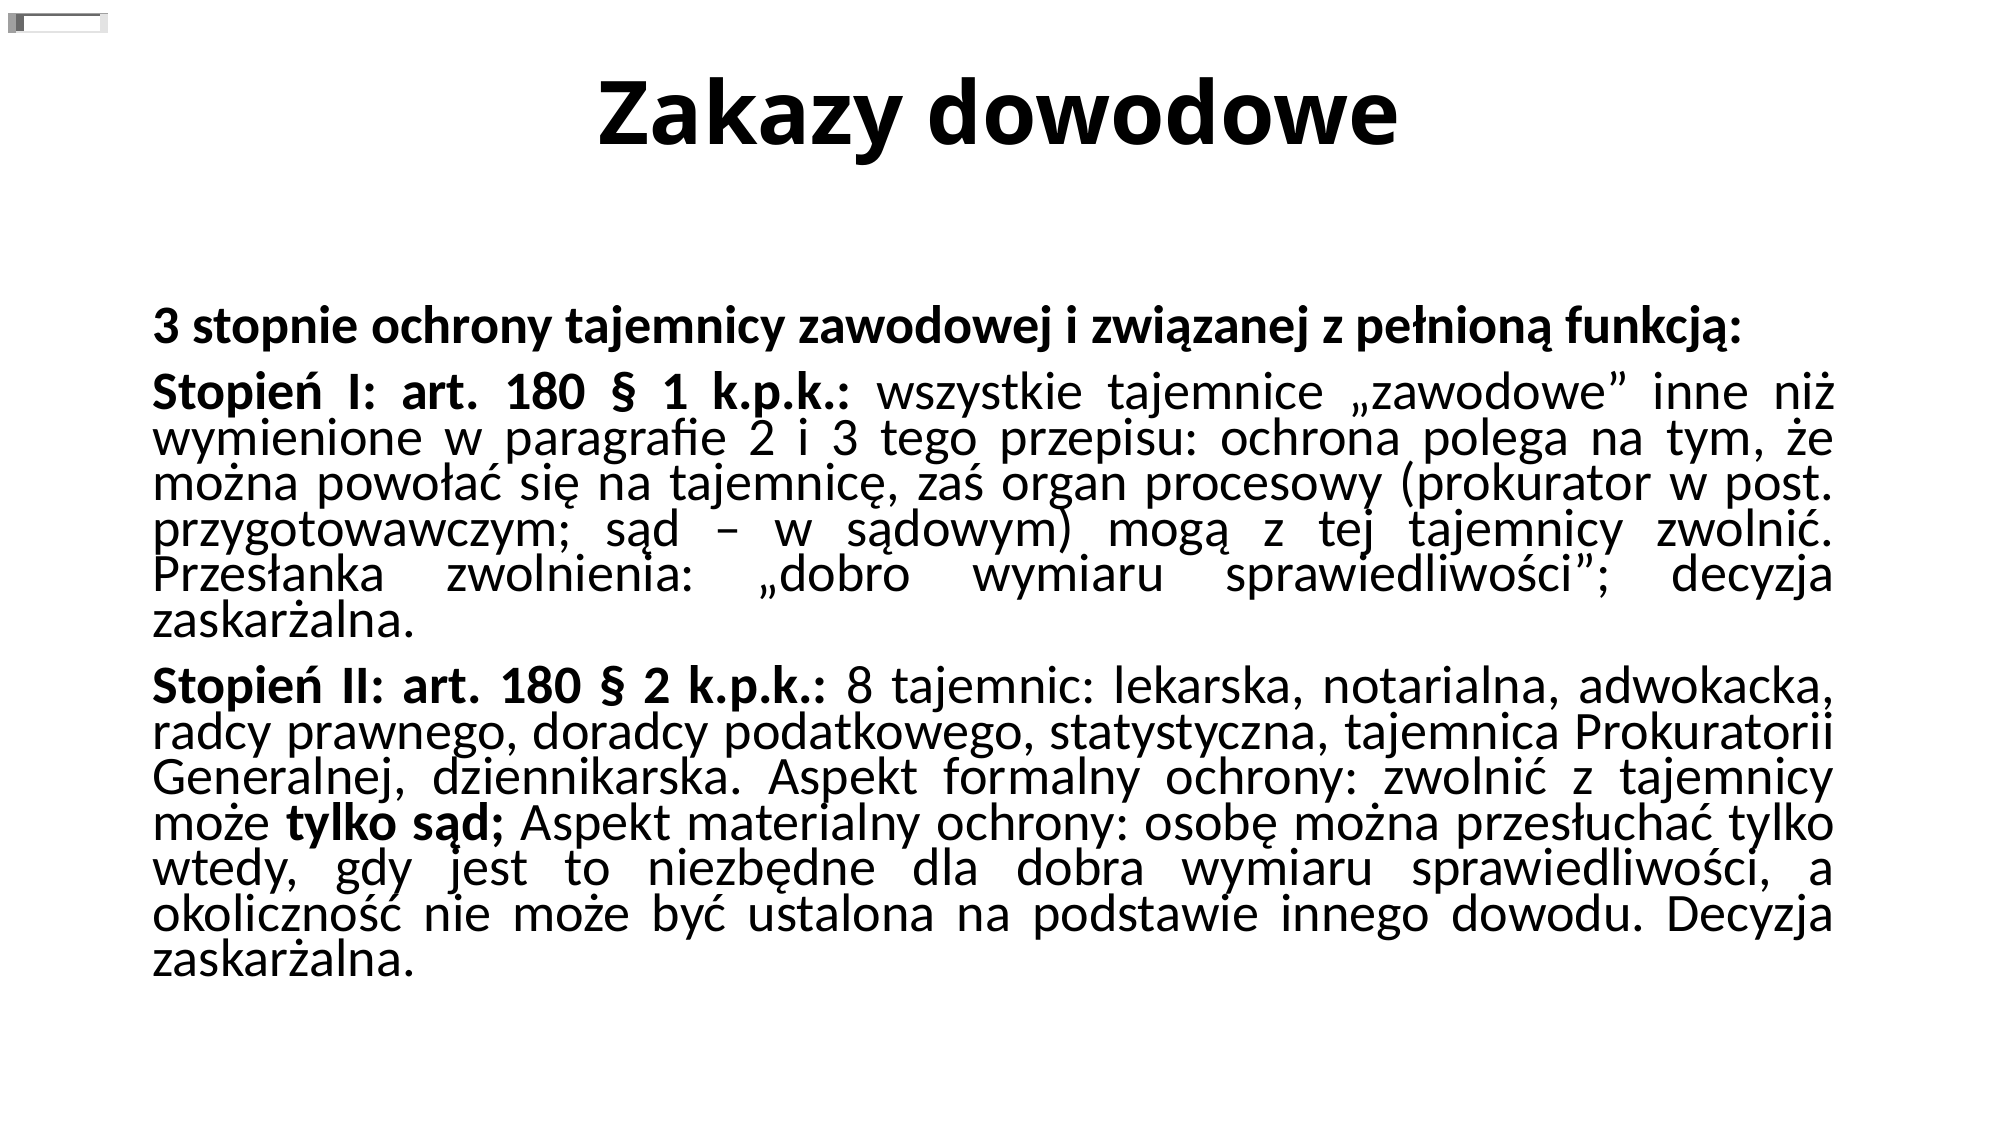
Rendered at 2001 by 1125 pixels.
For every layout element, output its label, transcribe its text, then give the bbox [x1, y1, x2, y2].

title Zakazy dowodowe [137, 59, 1863, 278]
picture [0, 0, 226, 51]
list 3 stopnie ochrony tajemnicy zawodowej i związanej z pełnioną funkcją: Stopień I: art. 180 § 1 k.p.k.: wszystkie tajemnice „zawodowe” inne niż wymienione w paragrafie 2 i 3 tego przepisu: ochrona polega na tym, że można powołać się na tajemnicę, zaś organ procesowy (prokurator w post. przygotowawczym; sąd – w sądowym) mogą z tej tajemnicy zwolnić. Przesłanka zwolnienia: „dobro wymiaru sprawiedliwości”; decyzja zaskarżalna. Stopień II: art. 180 § 2 k.p.k.: 8 tajemnic: lekarska, notarialna, adwokacka, radcy prawnego, doradcy podatkowego, statystyczna, tajemnica Prokuratorii Generalnej, dziennikarska. Aspekt formalny ochrony: zwolnić z tajemnicy może tylko sąd; Aspekt materialny ochrony: osobę można przesłuchać tylko wtedy, gdy jest to niezbędne dla dobra wymiaru sprawiedliwości, a okoliczność nie może być ustalona na podstawie innego dowodu. Decyzja zaskarżalna. [137, 299, 1863, 1014]
